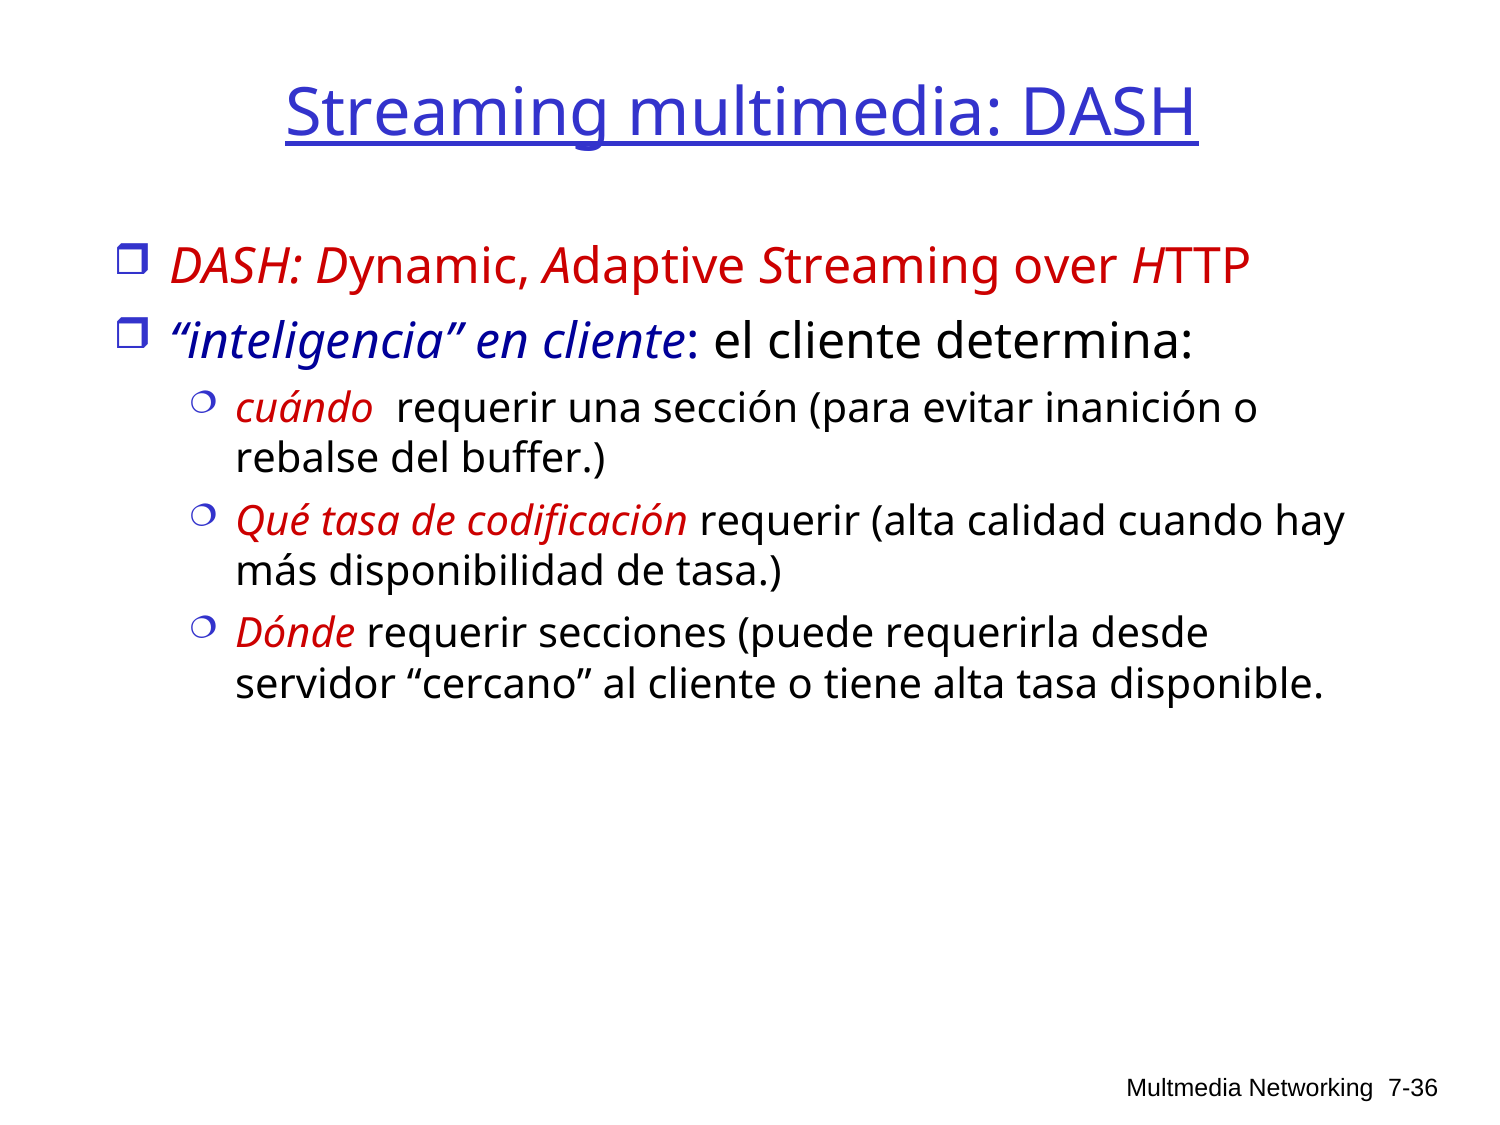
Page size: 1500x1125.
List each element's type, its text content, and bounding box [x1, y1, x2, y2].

title Streaming multimedia: DASH [59, 37, 1401, 181]
list DASH: Dynamic, Adaptive Streaming over HTTP “inteligencia” en cliente: el cliente determina: cuándo requerir una sección (para evitar inanición o rebalse del buffer.) Qué tasa de codificación requerir (alta calidad cuando hay más disponibilidad de tasa.) Dónde requerir secciones (puede requerirla desde servidor “cercano” al cliente o tiene alta tasa disponible. [98, 226, 1374, 1056]
text_box 7-<number> [1342, 1064, 1454, 1125]
text_box Multmedia Networking [913, 1064, 1342, 1125]
